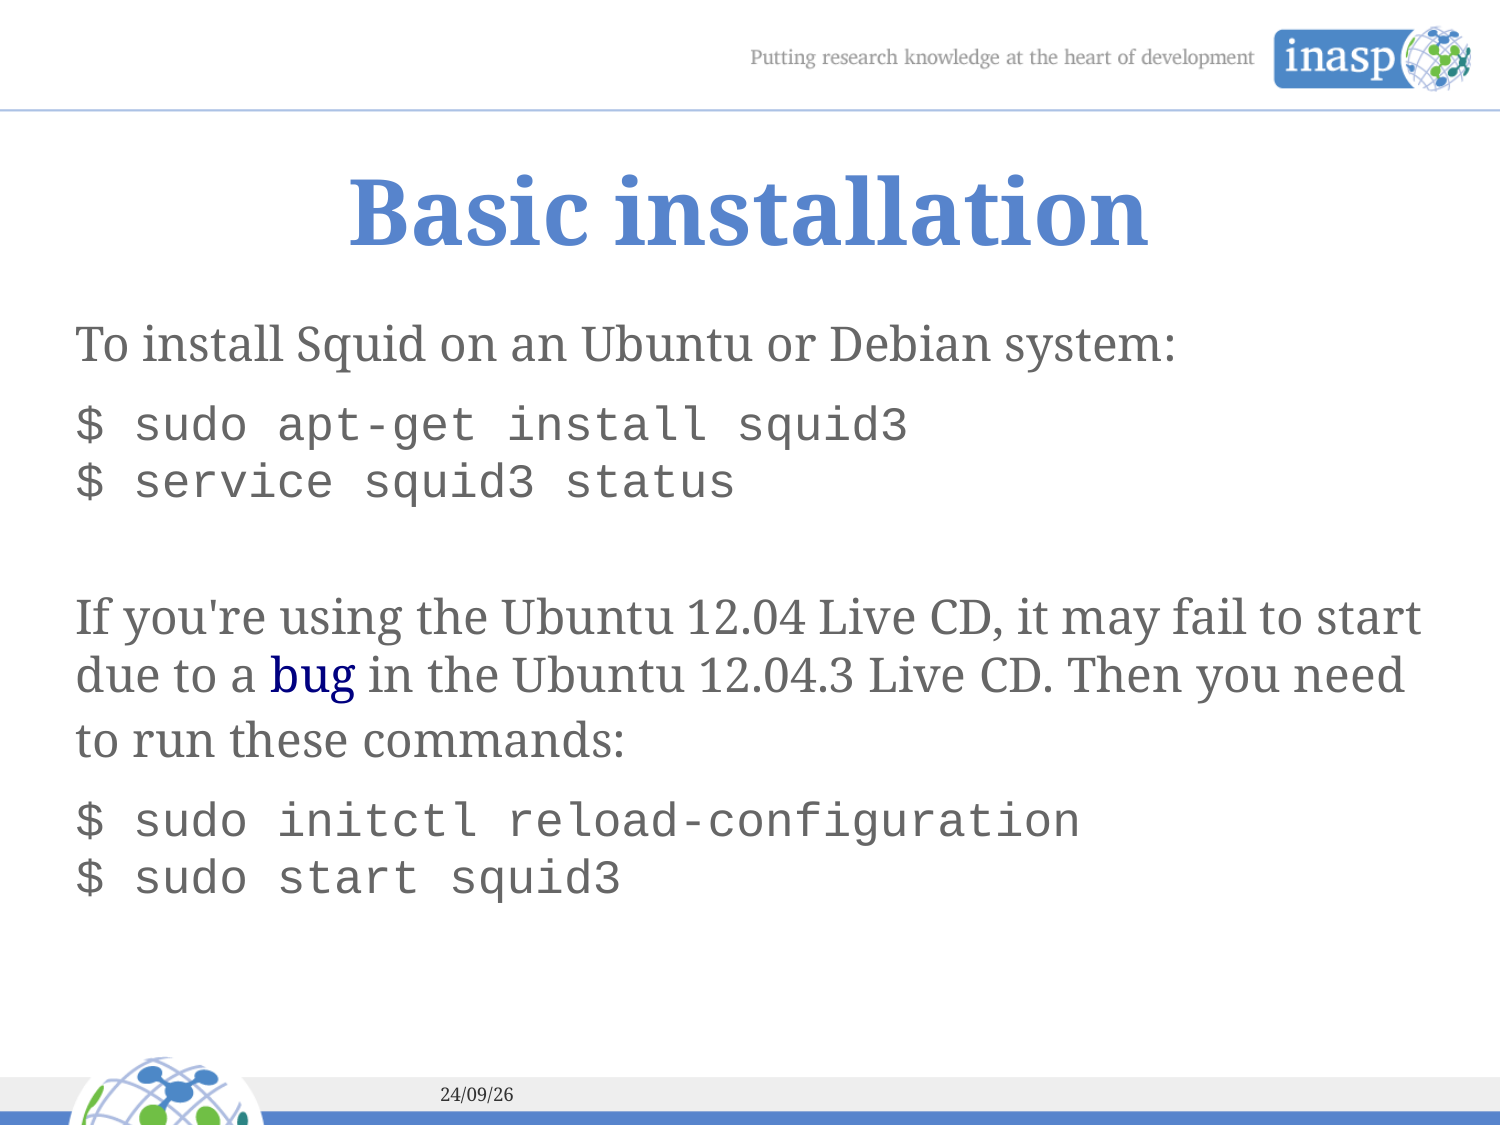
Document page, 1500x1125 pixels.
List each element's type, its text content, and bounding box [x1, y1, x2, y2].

title Basic installation [75, 129, 1426, 313]
picture [0, 0, 1500, 1125]
list To install Squid on an Ubuntu or Debian system: $ sudo apt-get install squid3 $ service squid3 status If you're using the Ubuntu 12.04 Live CD, it may fail to start due to a bug in the Ubuntu 12.04.3 Live CD. Then you need to run these commands: $ sudo initctl reload-configuration $ sudo start squid3 [75, 313, 1426, 967]
